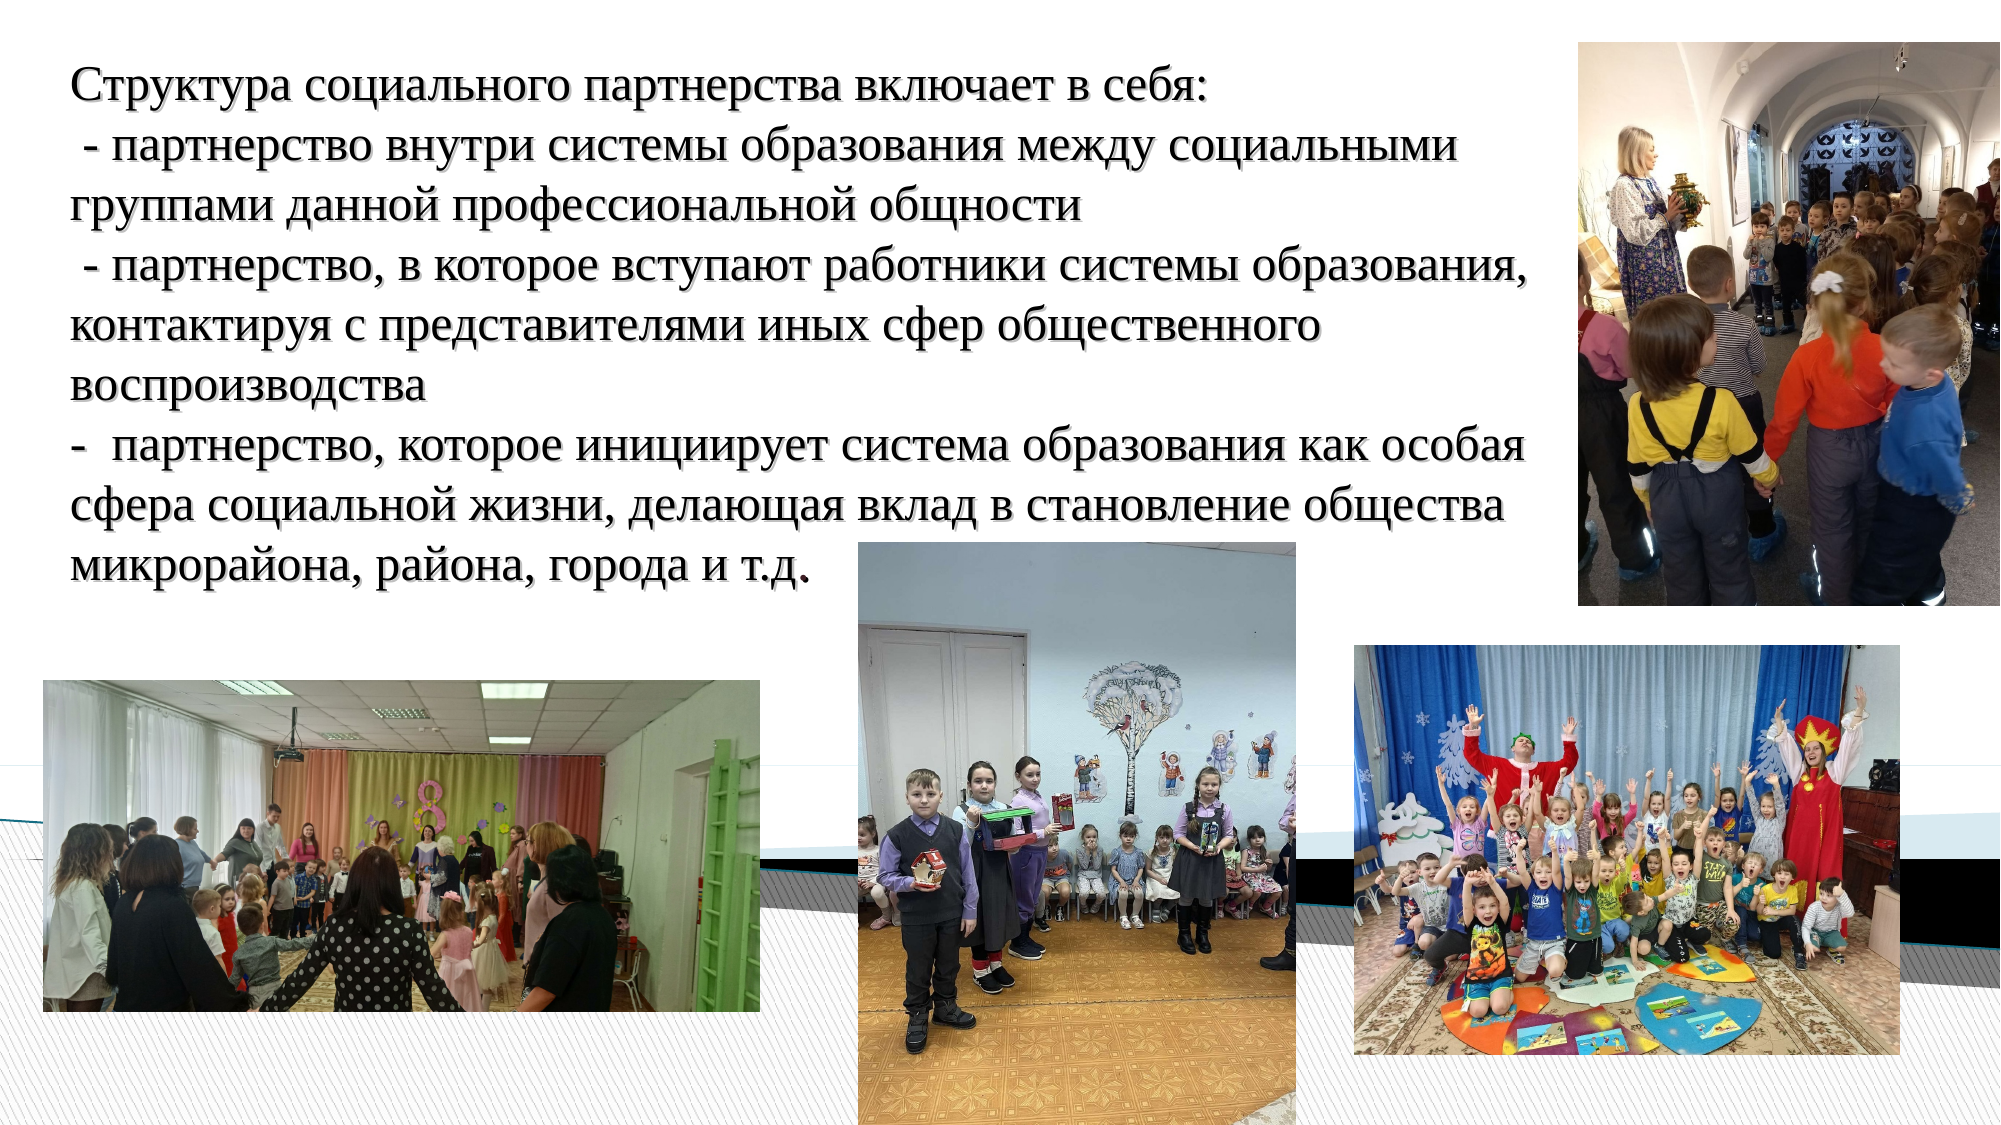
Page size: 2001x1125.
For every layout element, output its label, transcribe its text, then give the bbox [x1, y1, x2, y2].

picture [1354, 645, 2001, 1055]
picture [1578, 42, 2000, 606]
title Структура социального партнерства включает в себя: - партнерство внутри системы образования между социальными группами данной профессиональной общности - партнерство, в которое вступают работники системы образования, контактируя с представителями иных сфер общественного воспроизводства - партнерство, которое инициирует система образования как особая сфера социальной жизни, делающая вклад в становление общества микрорайона, района, города и т.д. [55, 42, 1603, 705]
picture [0, 680, 760, 1012]
picture [858, 542, 1296, 1125]
